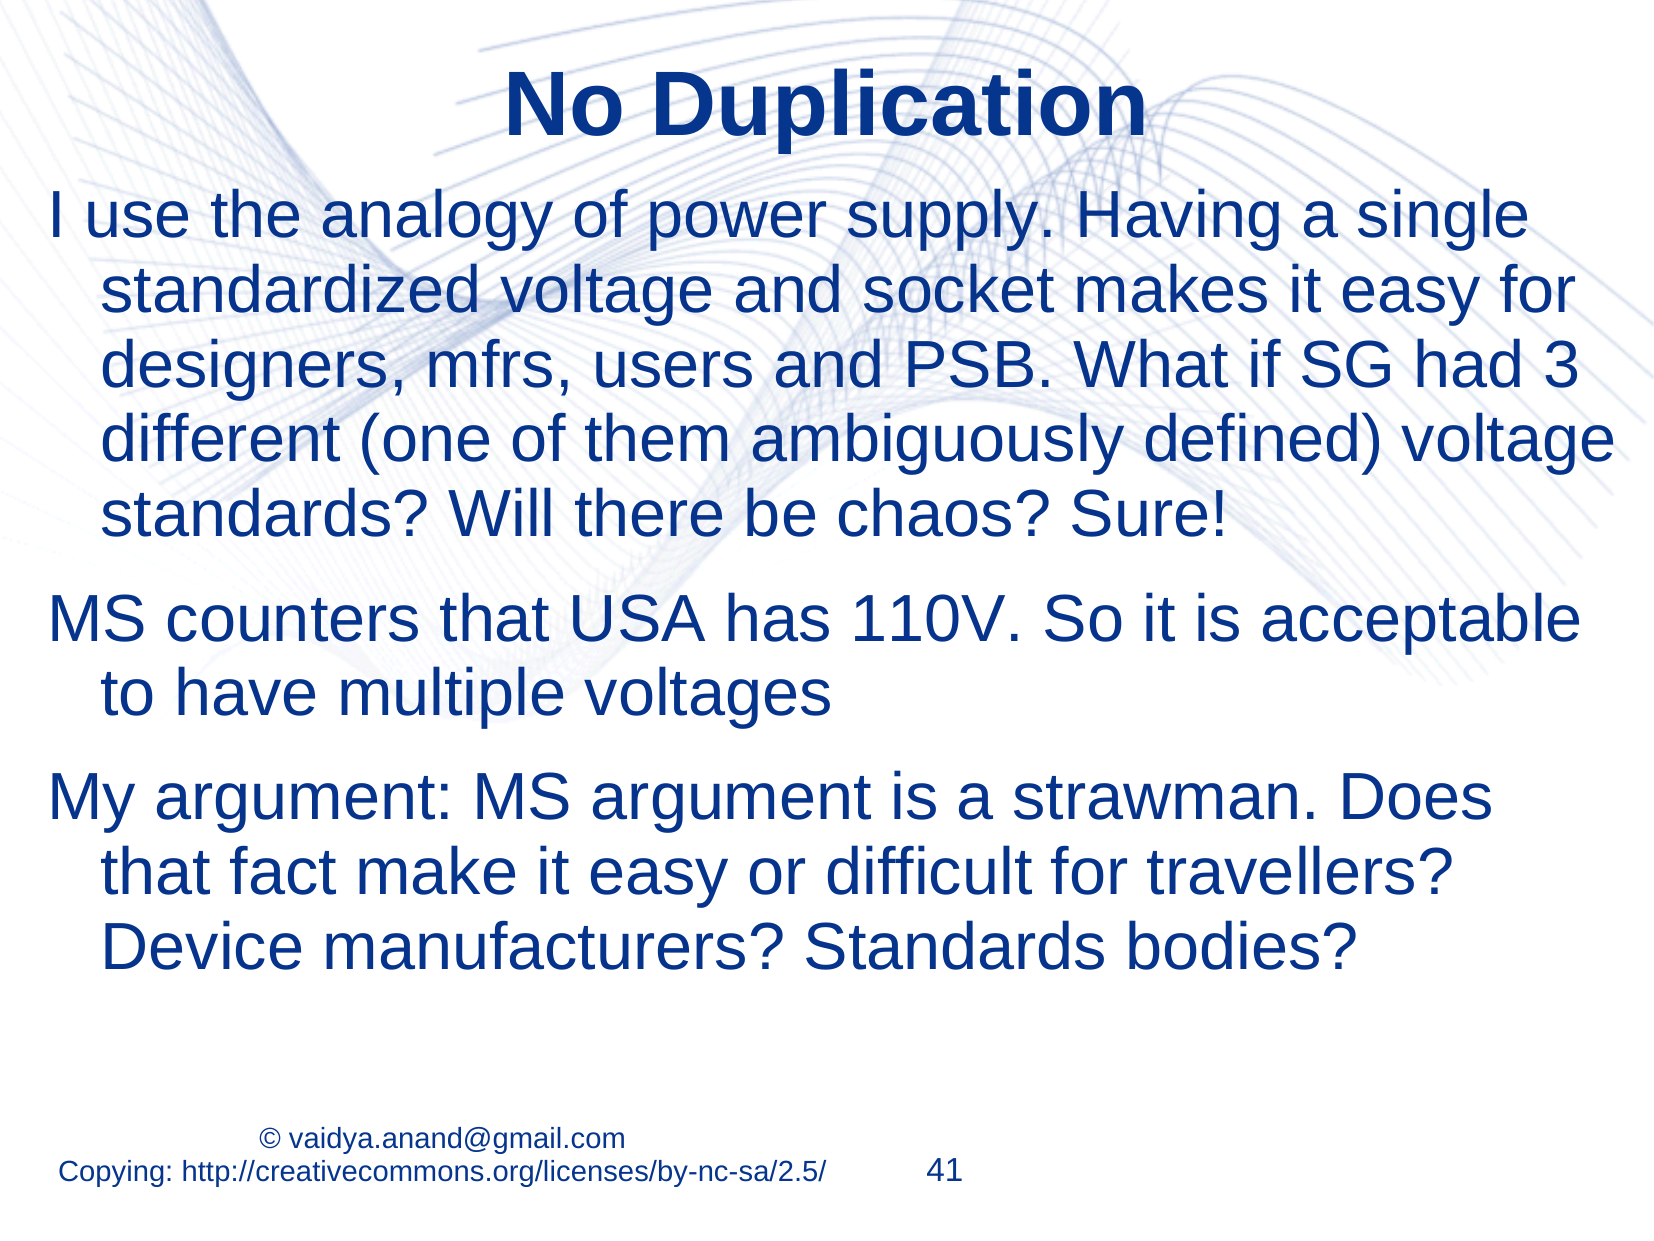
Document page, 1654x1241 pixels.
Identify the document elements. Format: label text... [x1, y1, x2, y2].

picture [0, 0, 1654, 1241]
list I use the analogy of power supply. Having a single standardized voltage and socket makes it easy for designers, mfrs, users and PSB. What if SG had 3 different (one of them ambiguously defined) voltage standards? Will there be chaos? Sure! MS counters that USA has 110V. So it is acceptable to have multiple voltages My argument: MS argument is a strawman. Does that fact make it easy or difficult for travellers? Device manufacturers? Standards bodies? [29, 177, 1625, 1108]
title No Duplication [29, 36, 1625, 170]
